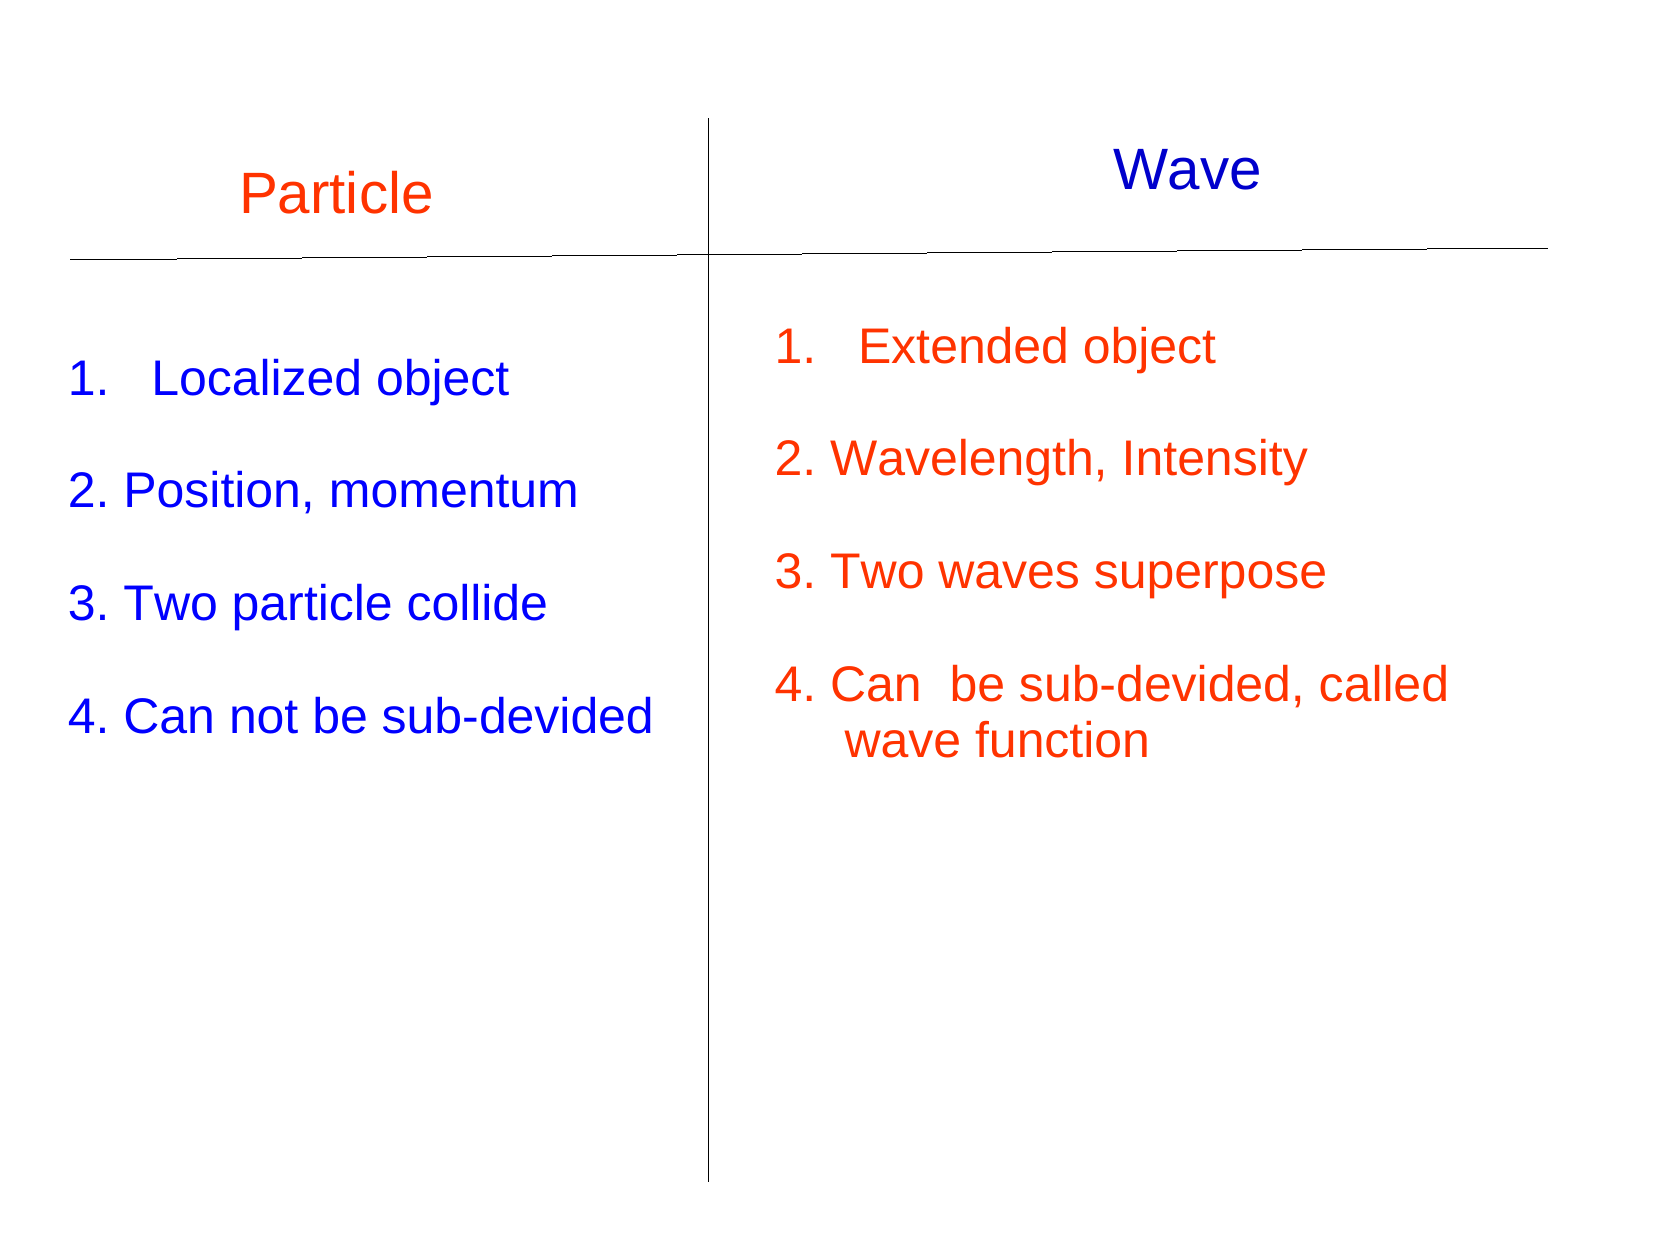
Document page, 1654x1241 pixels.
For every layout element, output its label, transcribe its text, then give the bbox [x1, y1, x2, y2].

text_box Wave [1098, 129, 1275, 215]
text_box 1. Localized object 2. Position, momentum 3. Two particle collide 4. Can not be sub-devided [53, 342, 670, 869]
text_box Particle [224, 153, 466, 239]
text_box 1. Extended object 2. Wavelength, Intensity 3. Two waves superpose 4. Can be sub-devided, called wave function [759, 310, 1479, 893]
